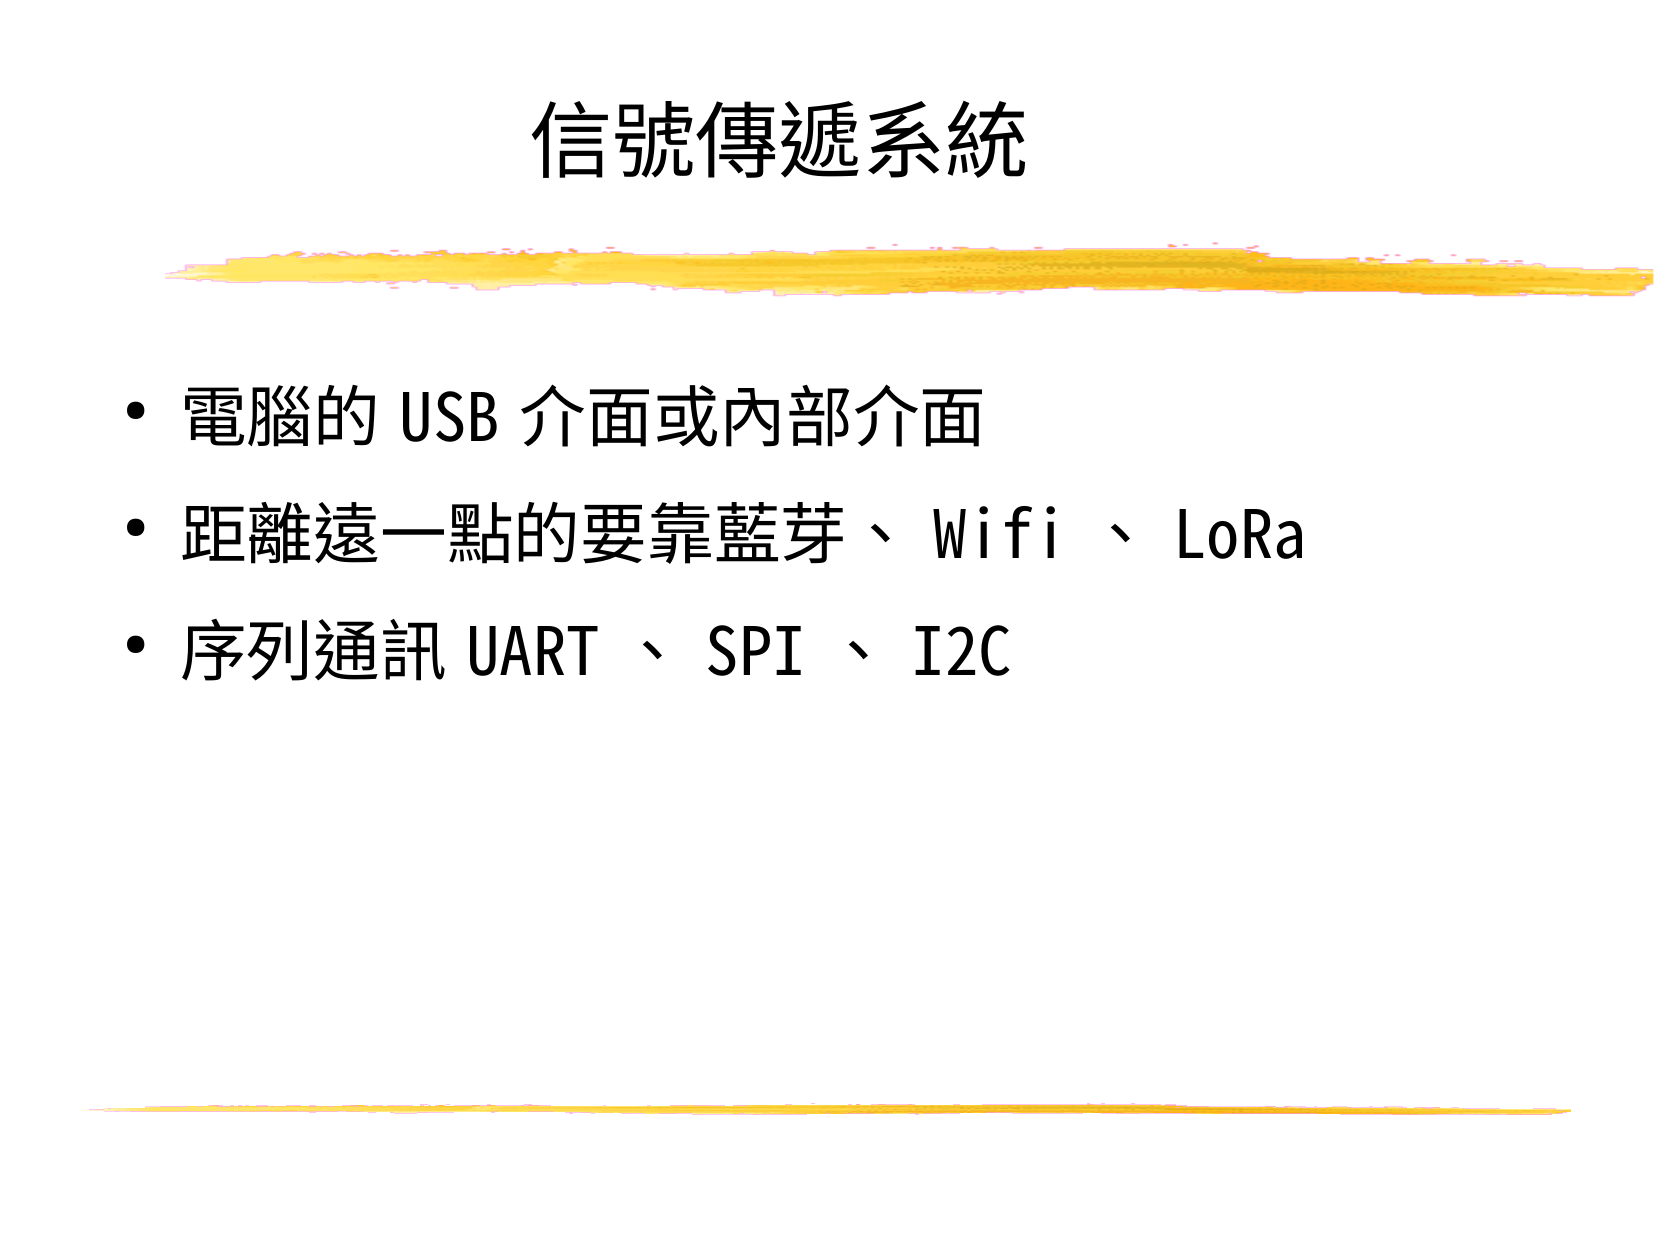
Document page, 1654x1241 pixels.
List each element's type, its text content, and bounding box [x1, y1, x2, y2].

title 信號傳遞系統 [76, 28, 1482, 235]
picture [82, 1102, 1571, 1117]
list 電腦的USB介面或內部介面 距離遠一點的要靠藍芽、Wifi、LoRa 序列通訊UART、SPI、I2C [124, 358, 1530, 1103]
picture [165, 237, 1654, 308]
